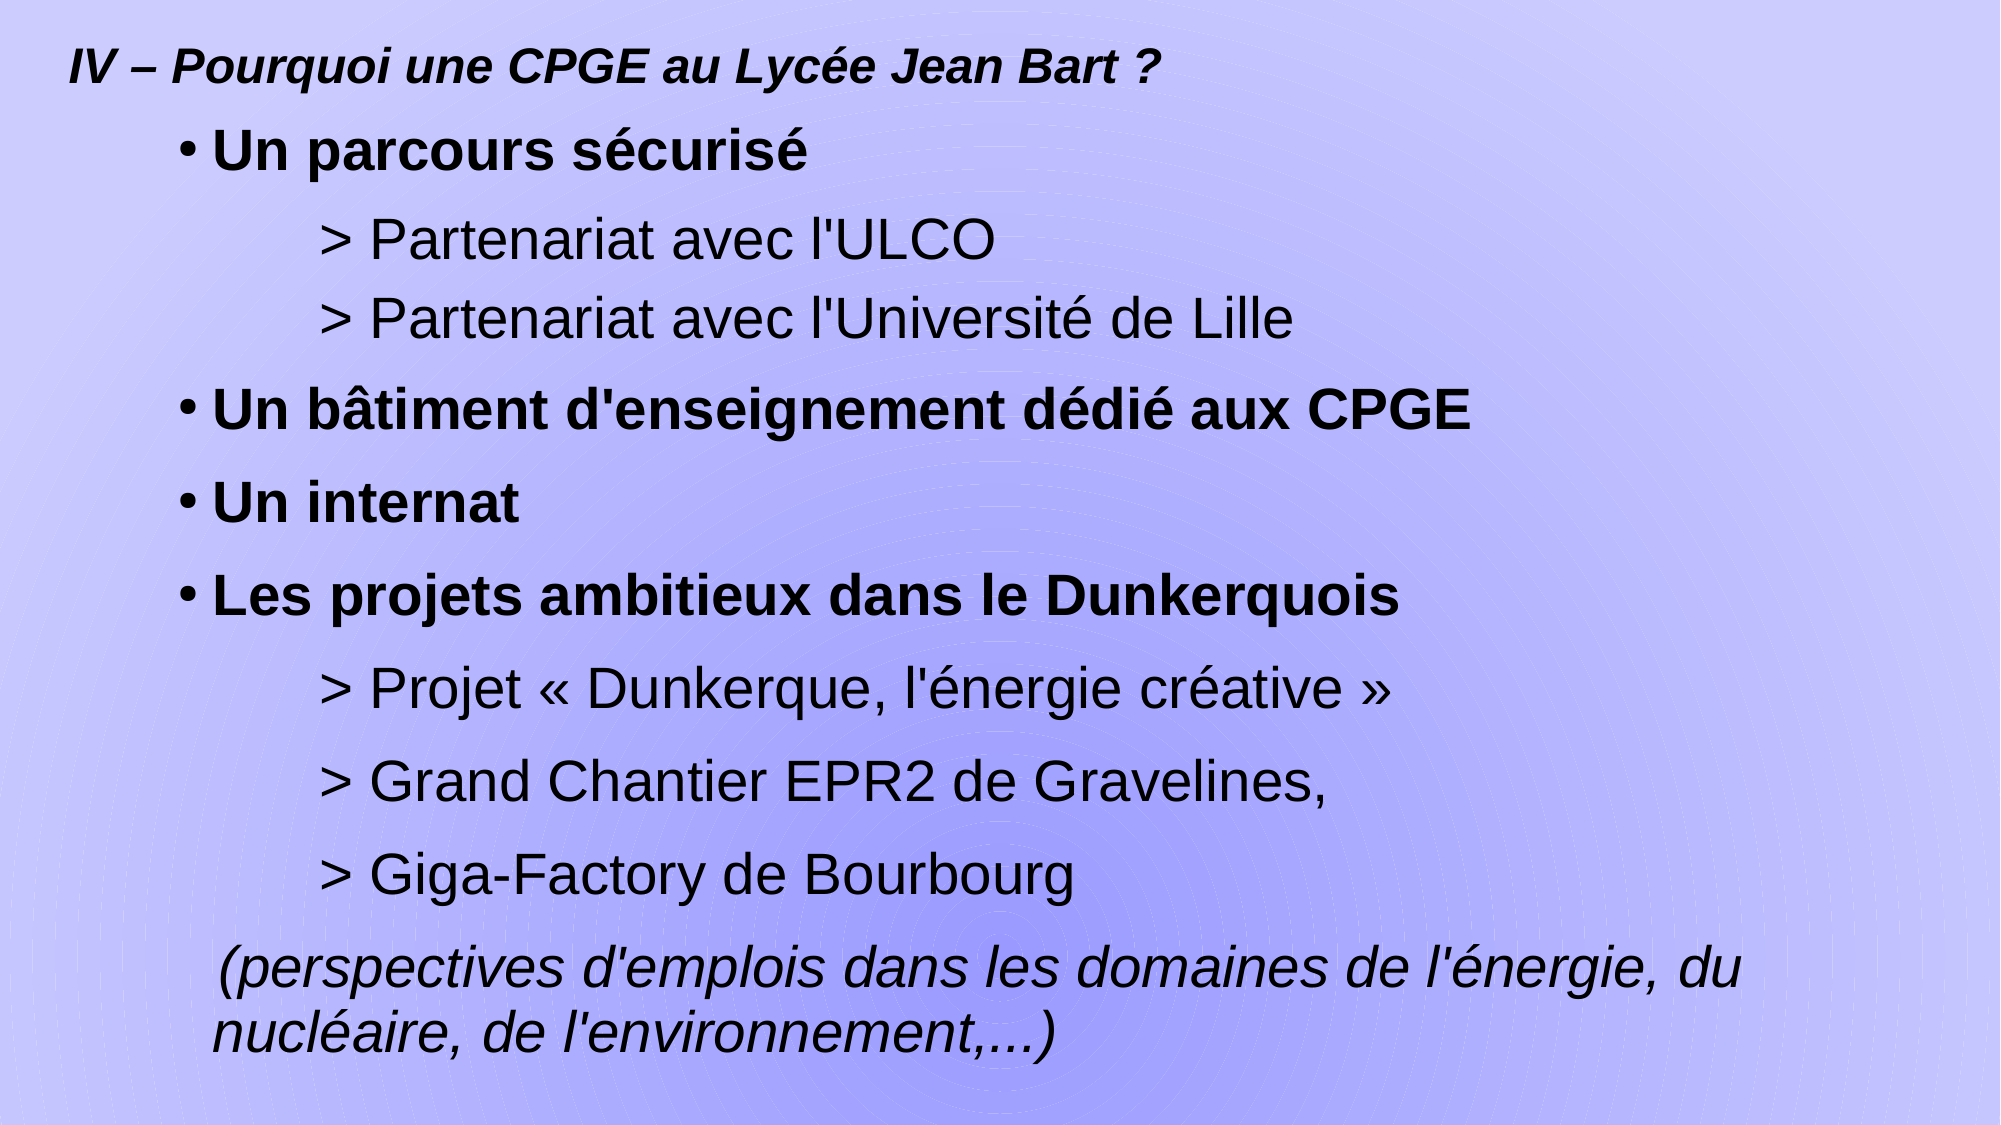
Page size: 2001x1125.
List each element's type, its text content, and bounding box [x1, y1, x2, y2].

text_box Un parcours sécurisé > Partenariat avec l'ULCO > Partenariat avec l'Université de Lille Un bâtiment d'enseignement dédié aux CPGE Un internat Les projets ambitieux dans le Dunkerquois > Projet « Dunkerque, l'énergie créative » > Grand Chantier EPR2 de Gravelines, > Giga-Factory de Bourbourg (perspectives d'emplois dans les domaines de l'énergie, du nucléaire, de l'environnement,...) [162, 110, 1888, 1125]
text_box IV – Pourquoi une CPGE au Lycée Jean Bart ? [53, 31, 1961, 160]
